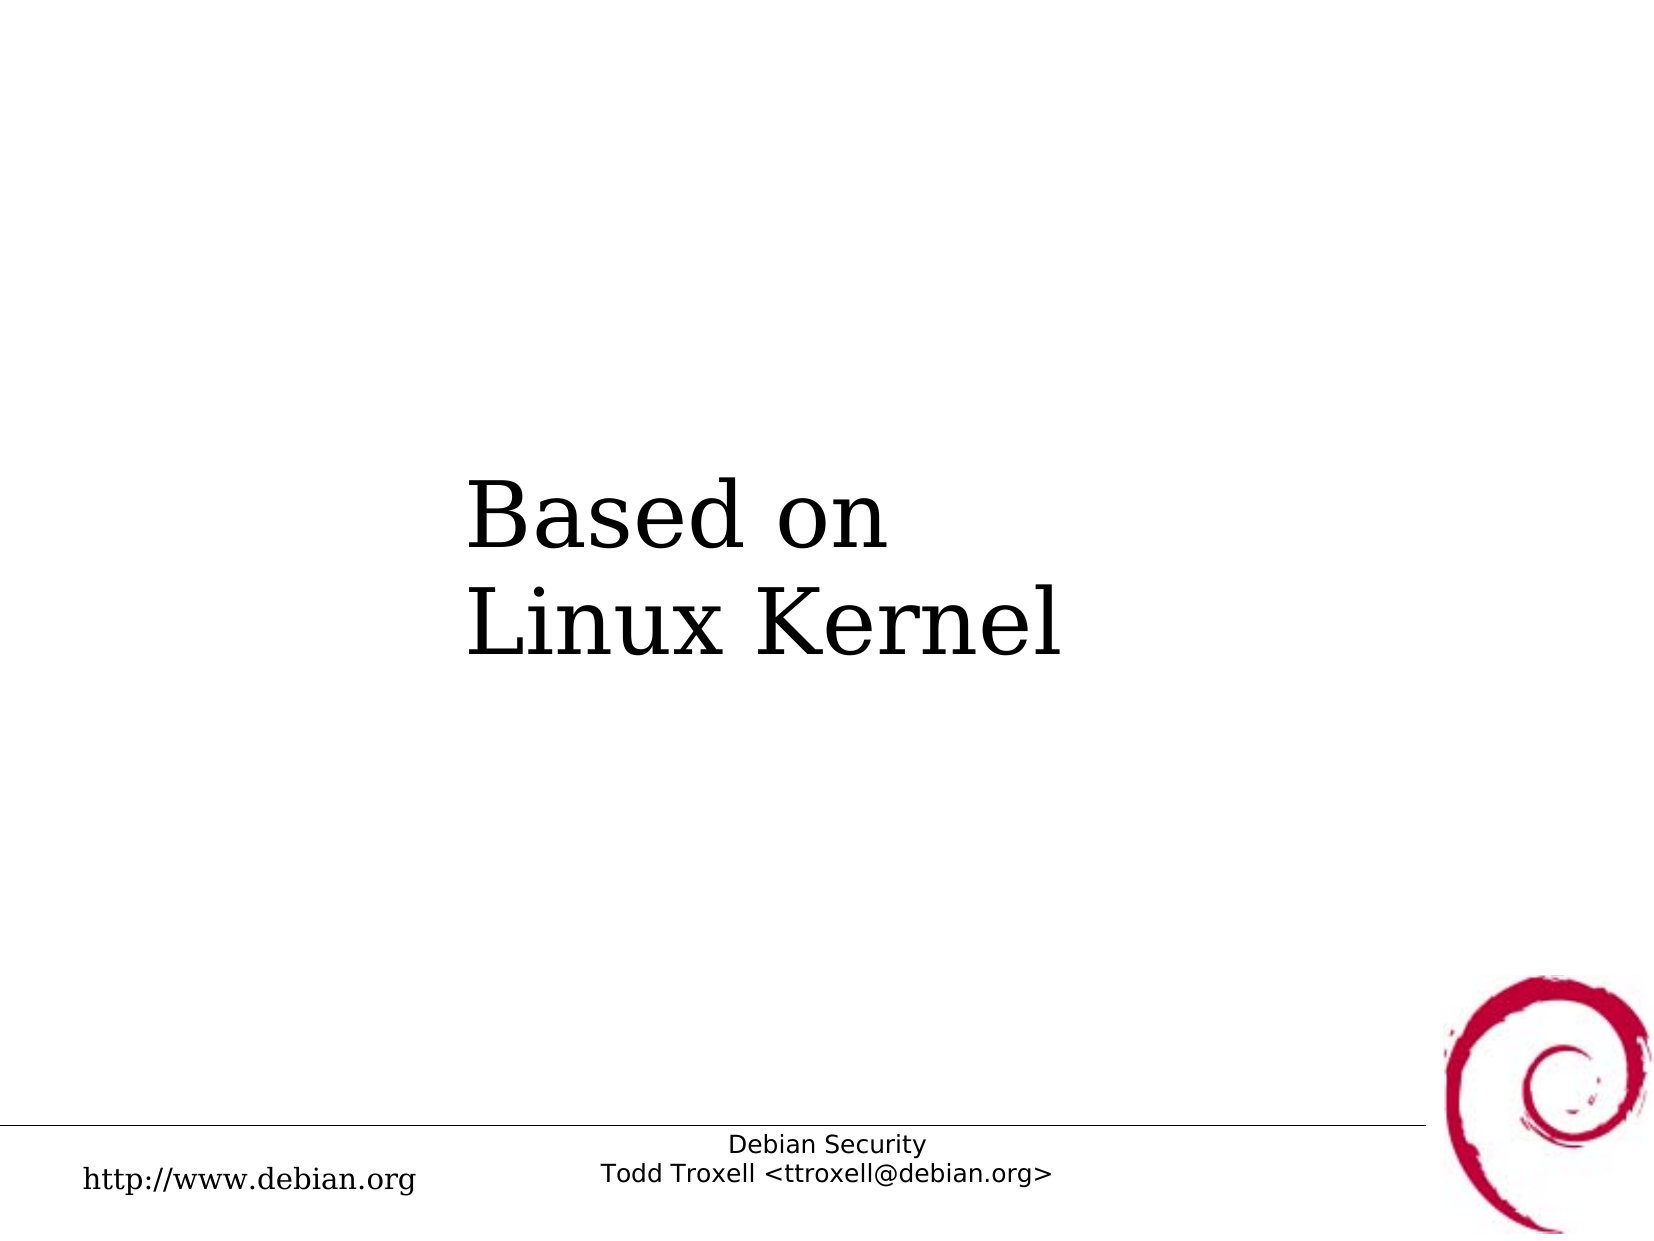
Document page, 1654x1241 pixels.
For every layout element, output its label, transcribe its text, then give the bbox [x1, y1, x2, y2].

text_box Based on Linux Kernel [450, 454, 1088, 684]
picture [1443, 975, 1654, 1234]
